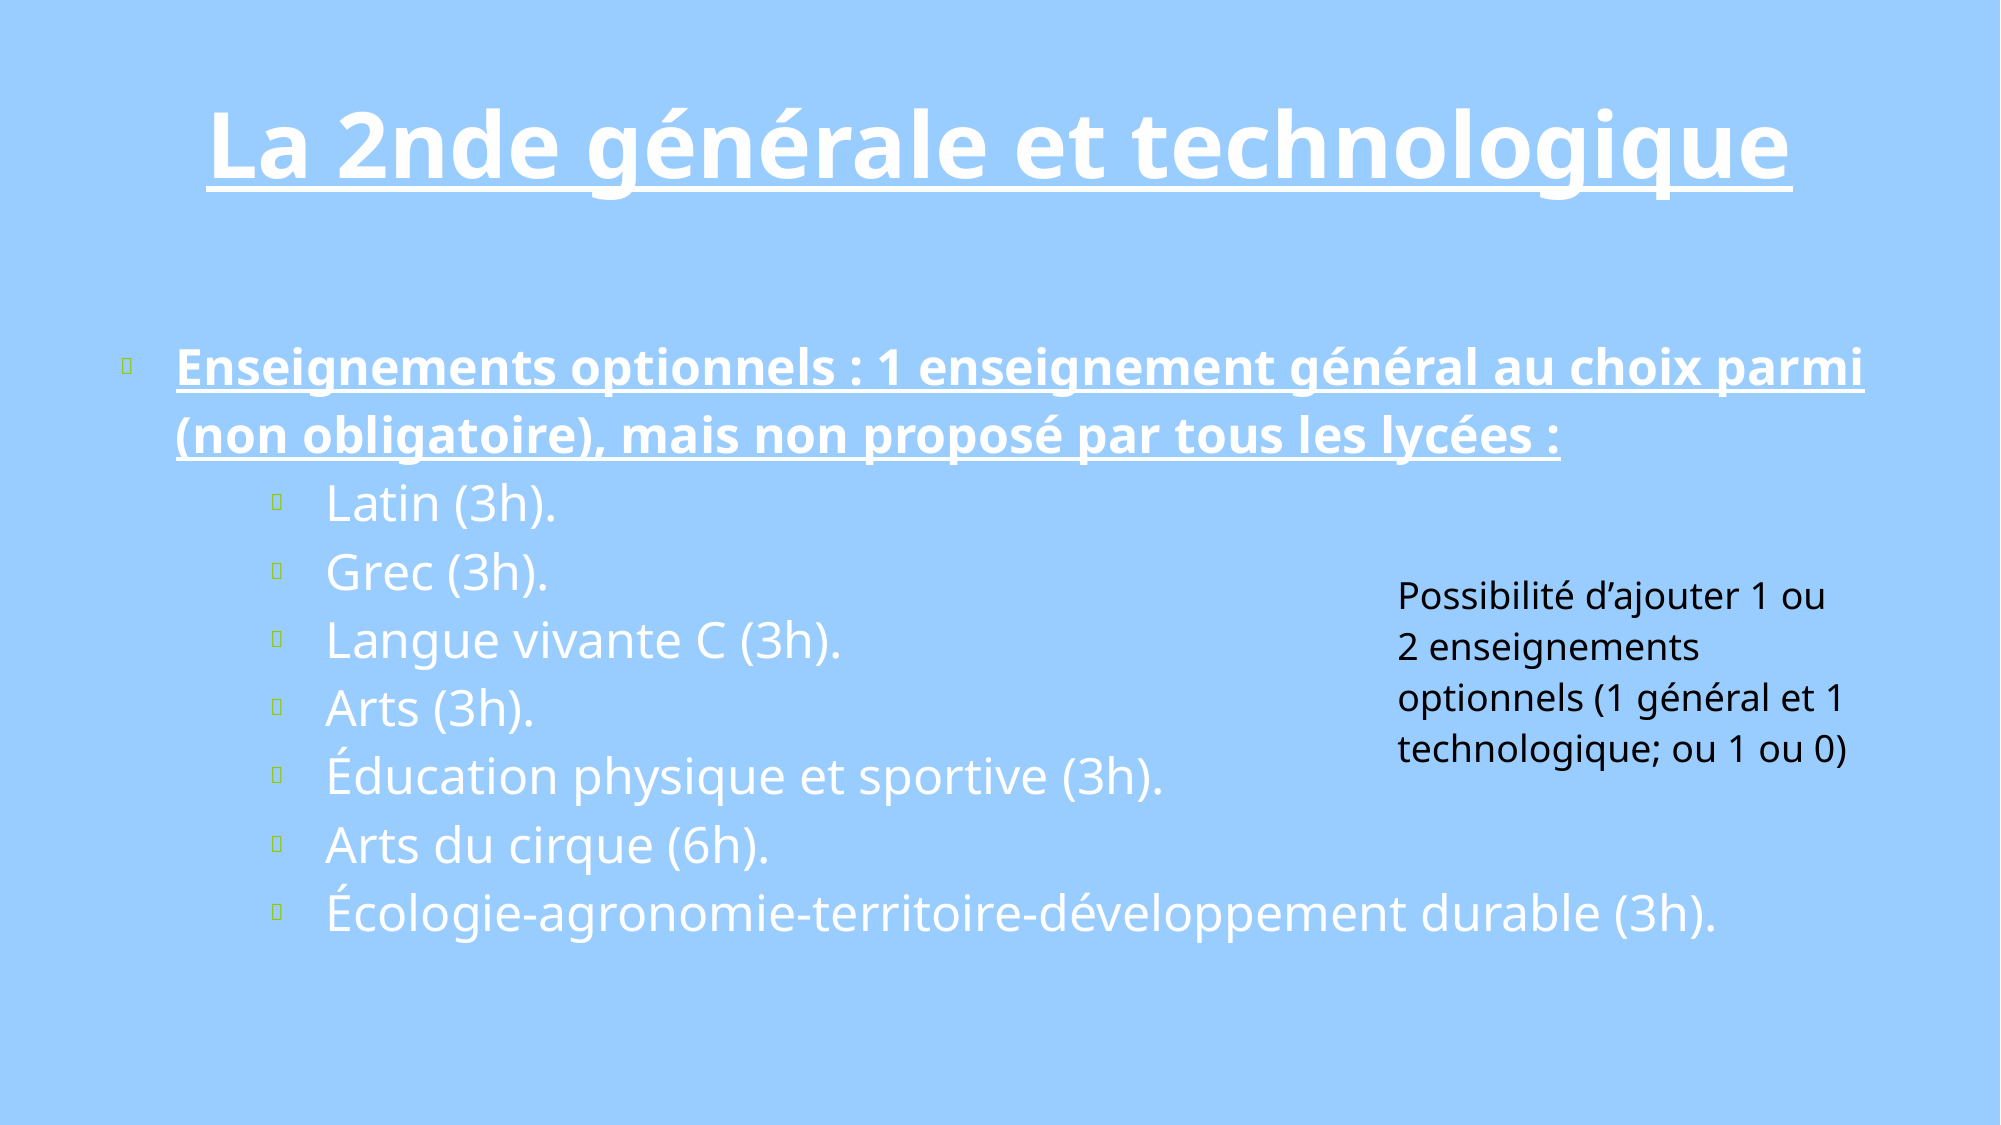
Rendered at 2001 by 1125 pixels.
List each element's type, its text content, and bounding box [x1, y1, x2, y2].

text_box Enseignements optionnels : 1 enseignement général au choix parmi (non obligatoire), mais non proposé par tous les lycées : Latin (3h). Grec (3h). Langue vivante C (3h). Arts (3h). Éducation physique et sportive (3h). Arts du cirque (6h). Écologie-agronomie-territoire-développement durable (3h). [104, 324, 1895, 996]
text_box Possibilité d’ajouter 1 ou 2 enseignements optionnels (1 général et 1 technologique; ou 1 ou 0) [1382, 562, 1867, 758]
text_box La 2nde générale et technologique [132, 73, 1867, 233]
